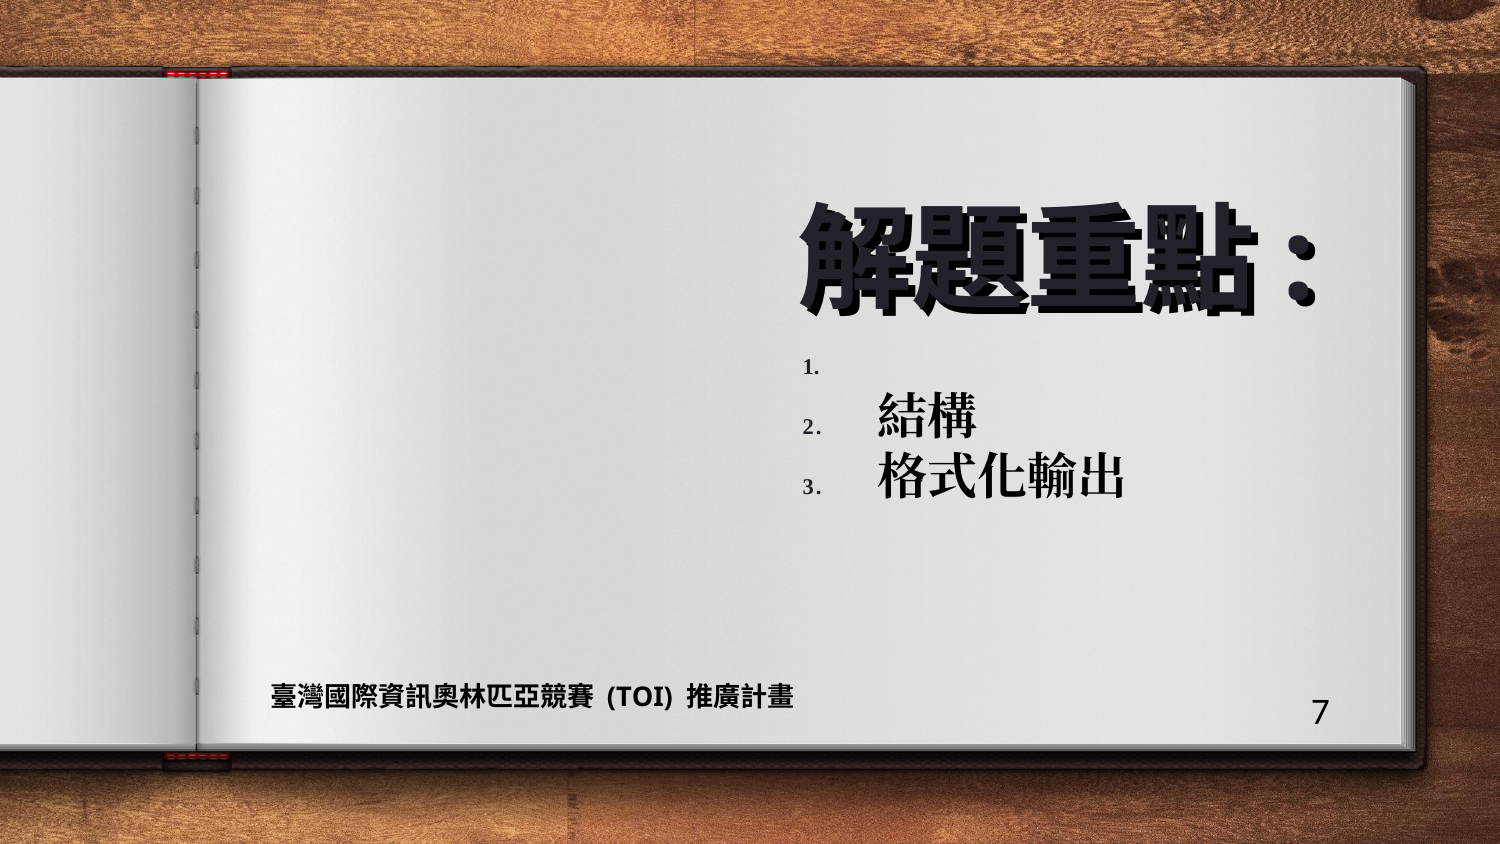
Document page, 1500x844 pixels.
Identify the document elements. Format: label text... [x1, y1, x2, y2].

title 解題重點: [782, 146, 1313, 338]
subtitle 結構 格式化輸出 [787, 309, 1341, 584]
text_box 7 [1295, 672, 1386, 737]
